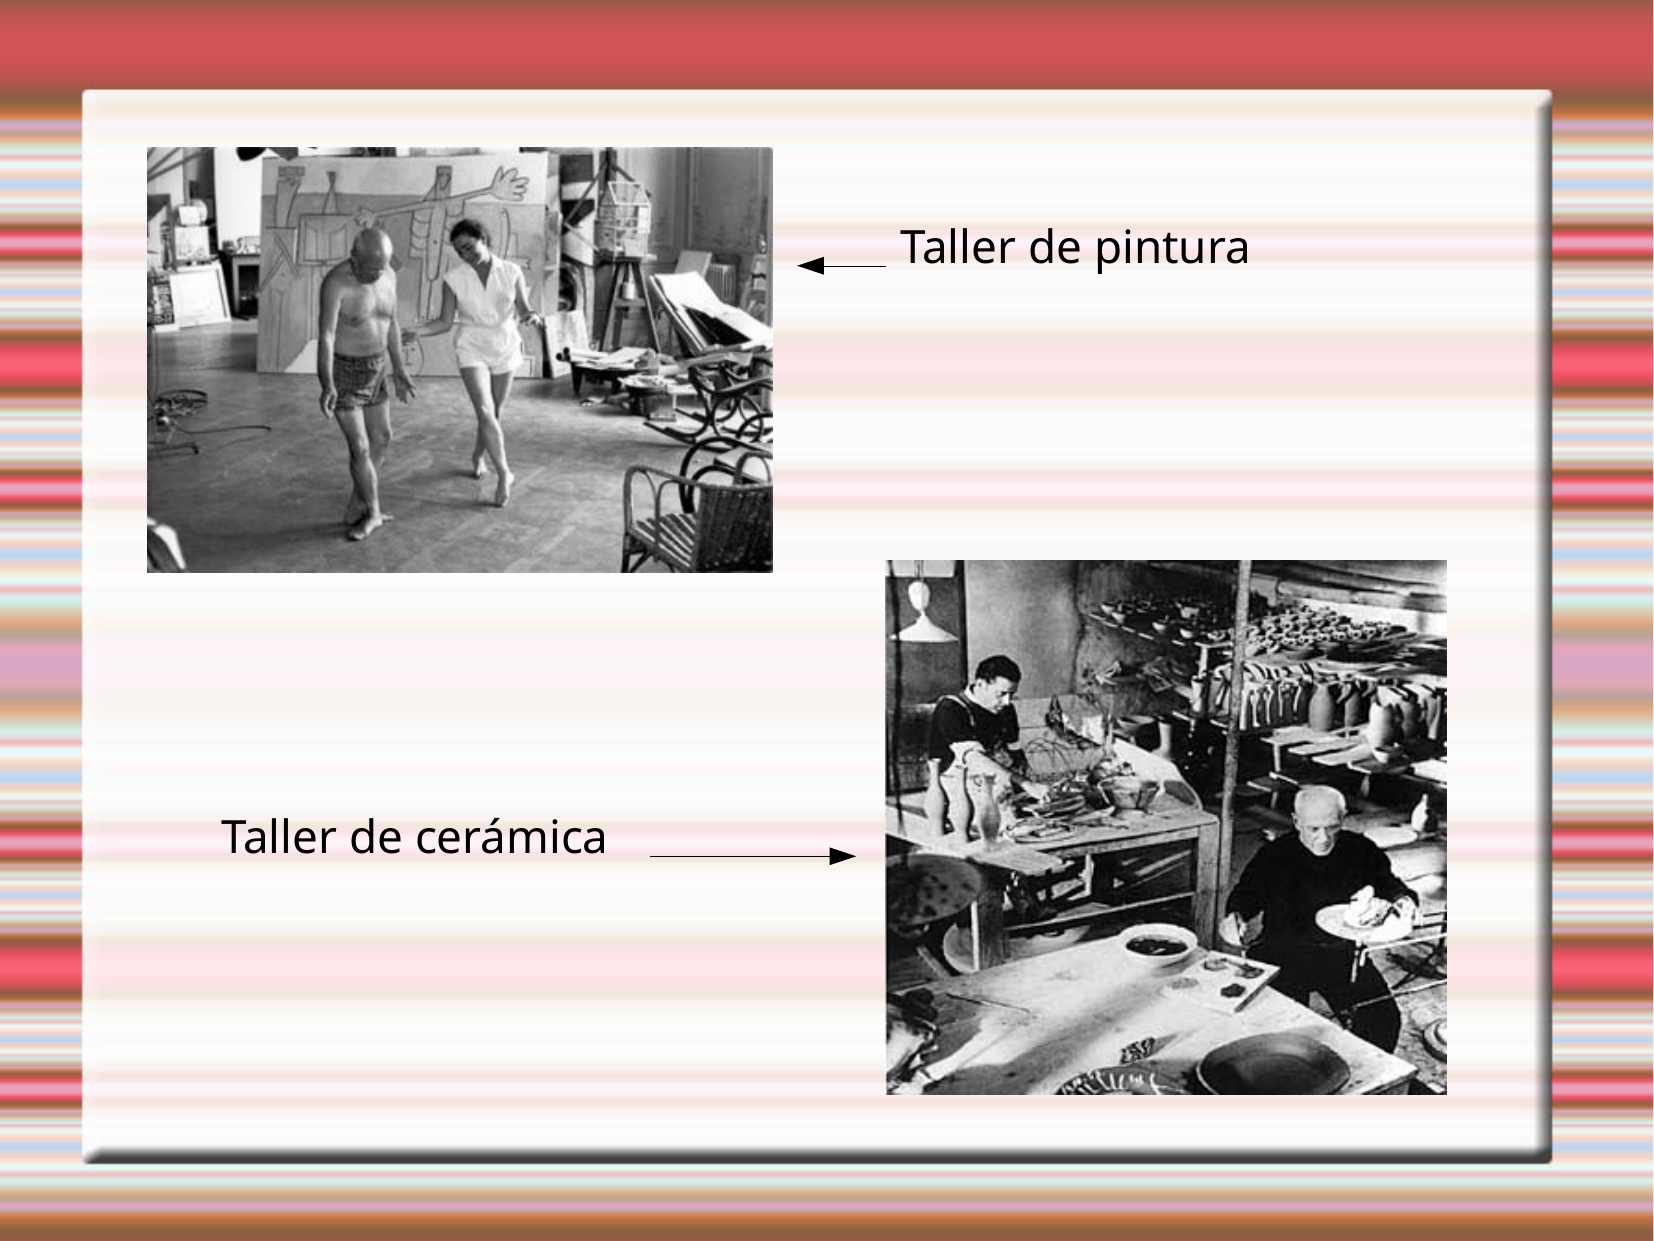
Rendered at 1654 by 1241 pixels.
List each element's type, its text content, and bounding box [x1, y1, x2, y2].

picture [0, 0, 1654, 1241]
text_box Taller de cerámica [206, 797, 739, 886]
text_box Taller de pintura [885, 206, 1477, 295]
